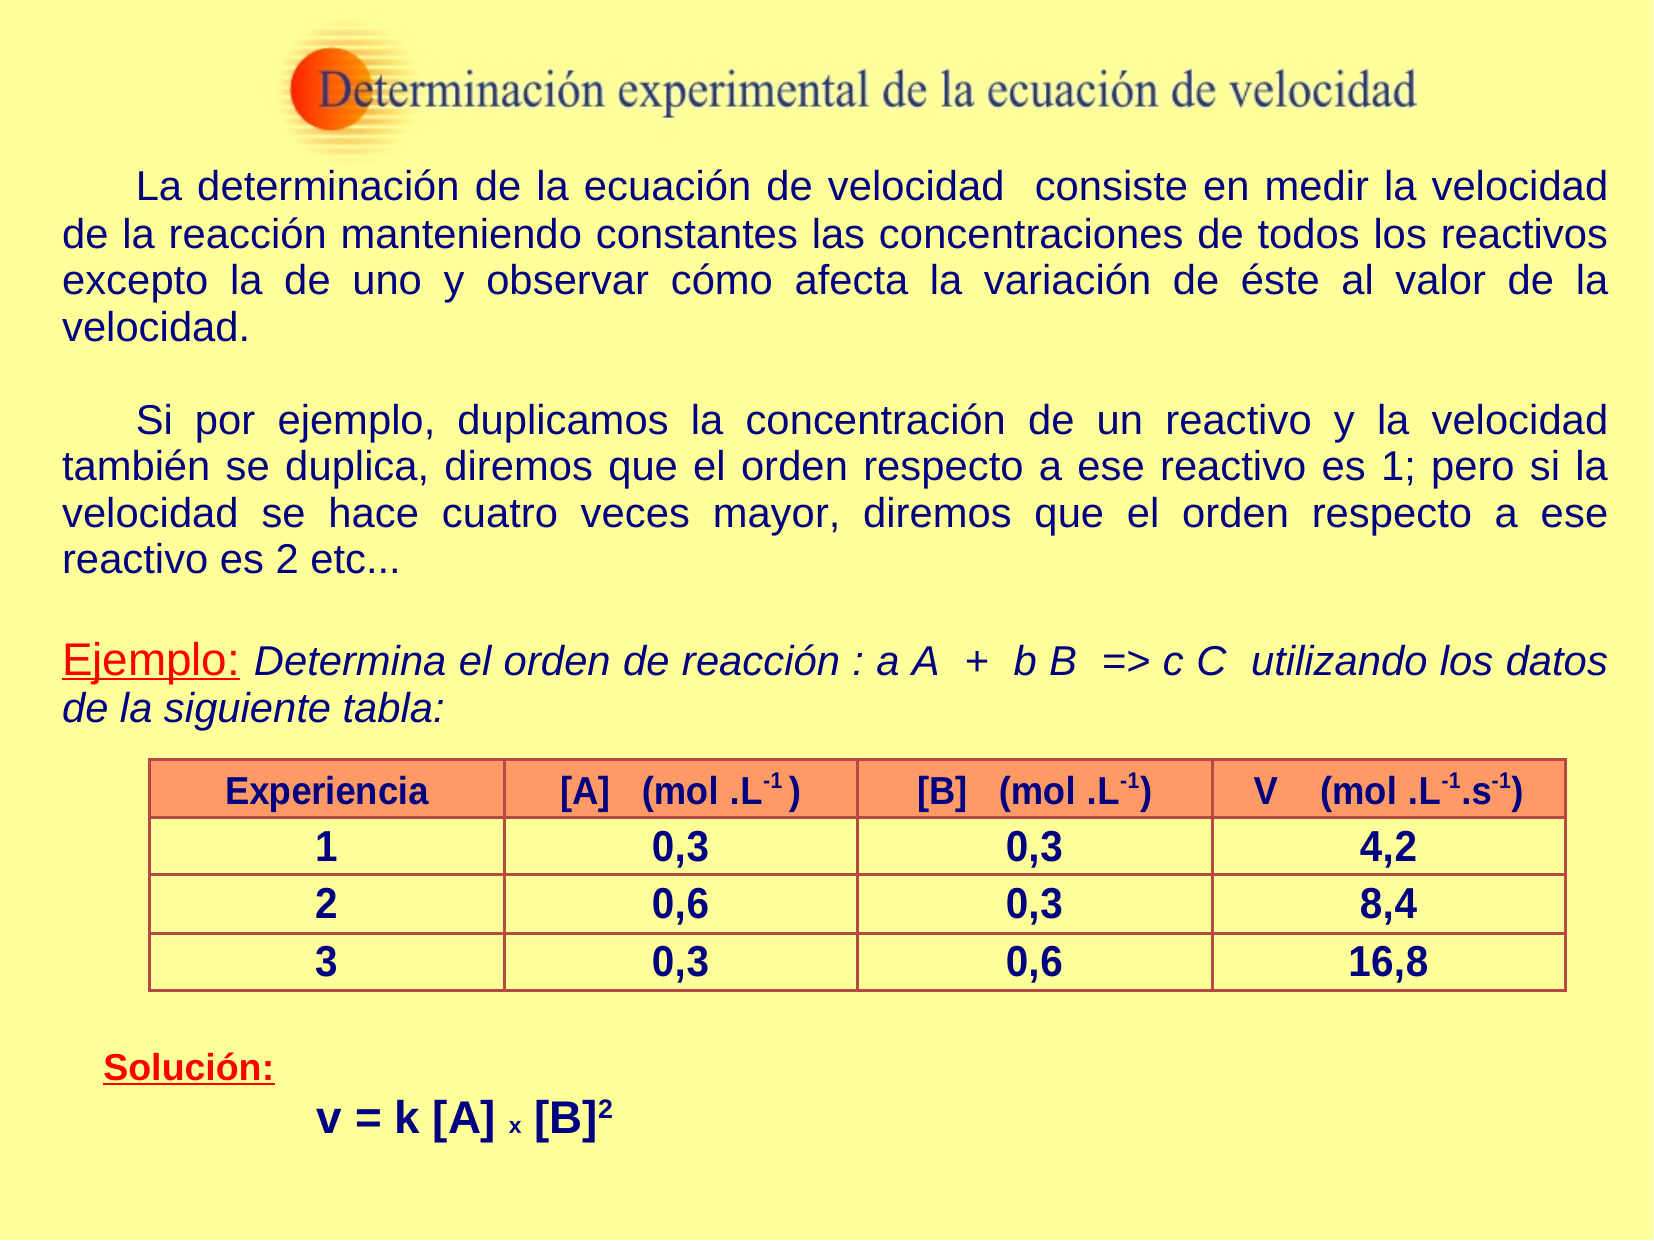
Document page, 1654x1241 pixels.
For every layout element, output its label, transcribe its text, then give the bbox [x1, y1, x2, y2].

chart [147, 757, 1568, 1241]
text_box Solución: v = k [A] x [B]2 [88, 1039, 1565, 1154]
text_box La determinación de la ecuación de velocidad consiste en medir la velocidad de la reacción manteniendo constantes las concentraciones de todos los reactivos excepto la de uno y observar cómo afecta la variación de éste al valor de la velocidad. Si por ejemplo, duplicamos la concentración de un reactivo y la velocidad también se duplica, diremos que el orden respecto a ese reactivo es 1; pero si la velocidad se hace cuatro veces mayor, diremos que el orden respecto a ese reactivo es 2 etc... Ejemplo: Determina el orden de reacción : a A + b B => c C utilizando los datos de la siguiente tabla: [47, 147, 1625, 741]
picture [232, 14, 1417, 147]
